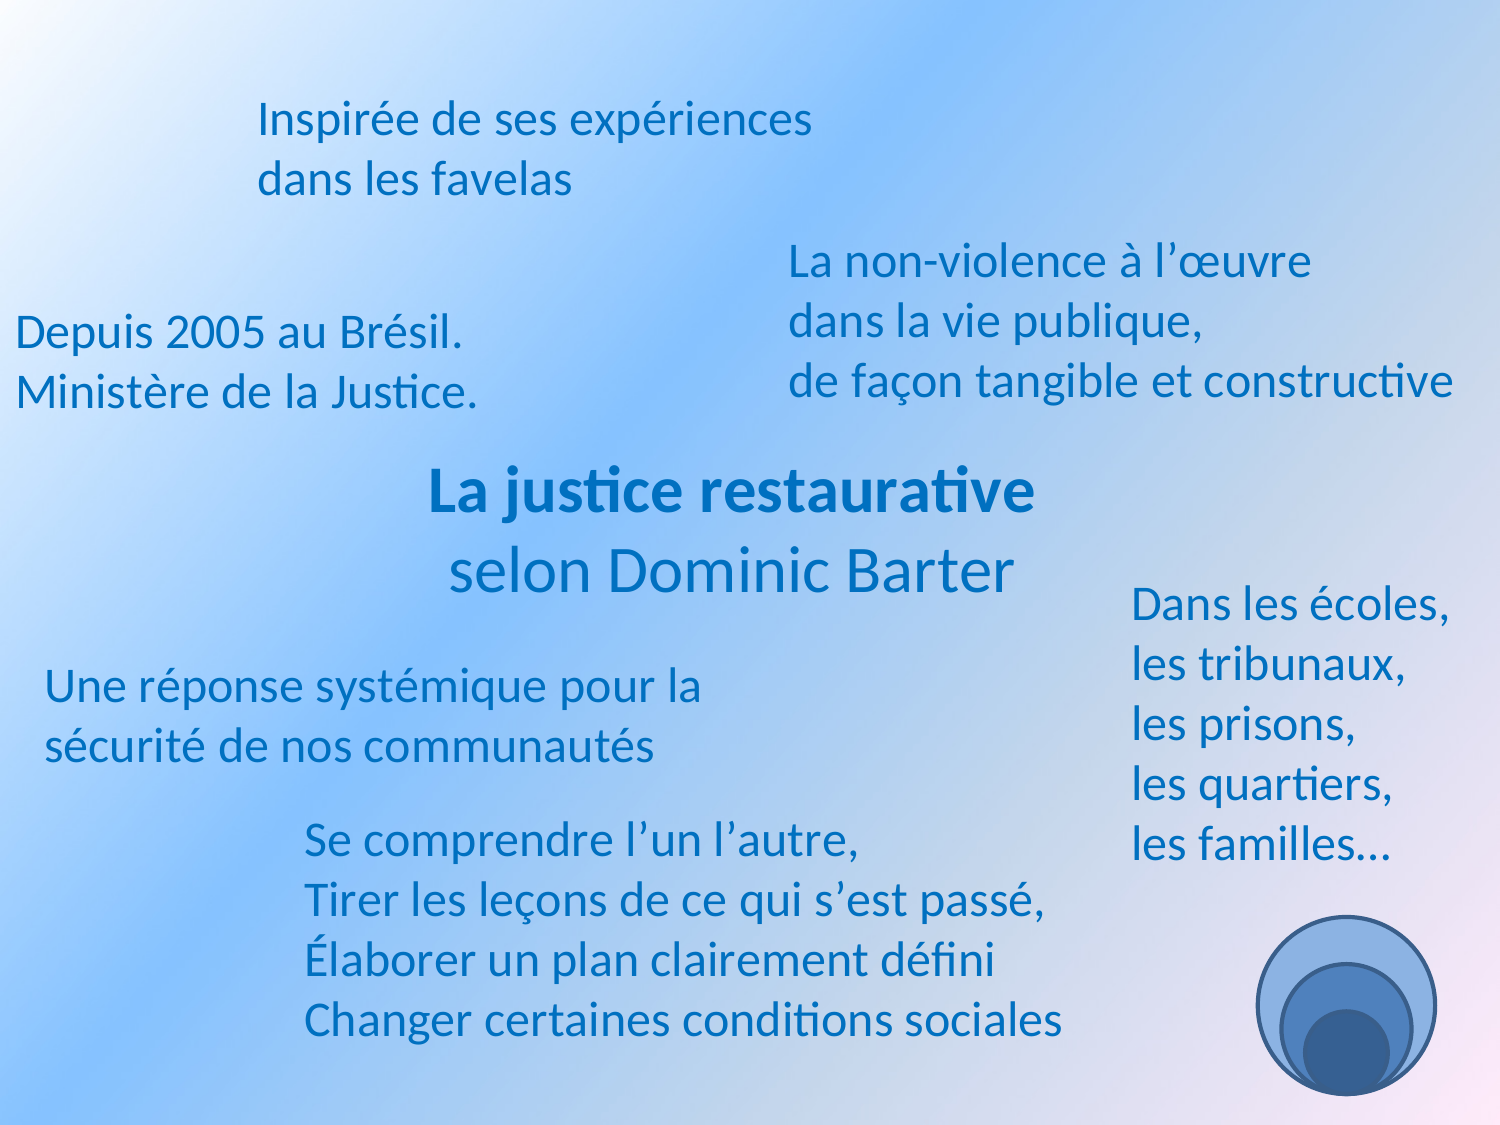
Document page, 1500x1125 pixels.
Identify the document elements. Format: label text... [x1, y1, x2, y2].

text_box Depuis 2005 au Brésil. Ministère de la Justice. [0, 290, 520, 428]
picture [0, 0, 1500, 1125]
text_box La non-violence à l’œuvre dans la vie publique, de façon tangible et constructive [773, 220, 1500, 417]
text_box Se comprendre l’un l’autre, Tirer les leçons de ce qui s’est passé, Élaborer un plan clairement défini Changer certaines conditions sociales [289, 798, 1105, 1057]
title La justice restaurative selon Dominic Barter [348, 432, 1117, 621]
text_box [1257, 916, 1436, 1095]
text_box Dans les écoles, les tribunaux, les prisons, les quartiers, les familles… [1116, 562, 1500, 881]
text_box Une réponse systémique pour la sécurité de nos communautés [29, 645, 727, 782]
text_box Inspirée de ses expériences dans les favelas [242, 78, 916, 215]
